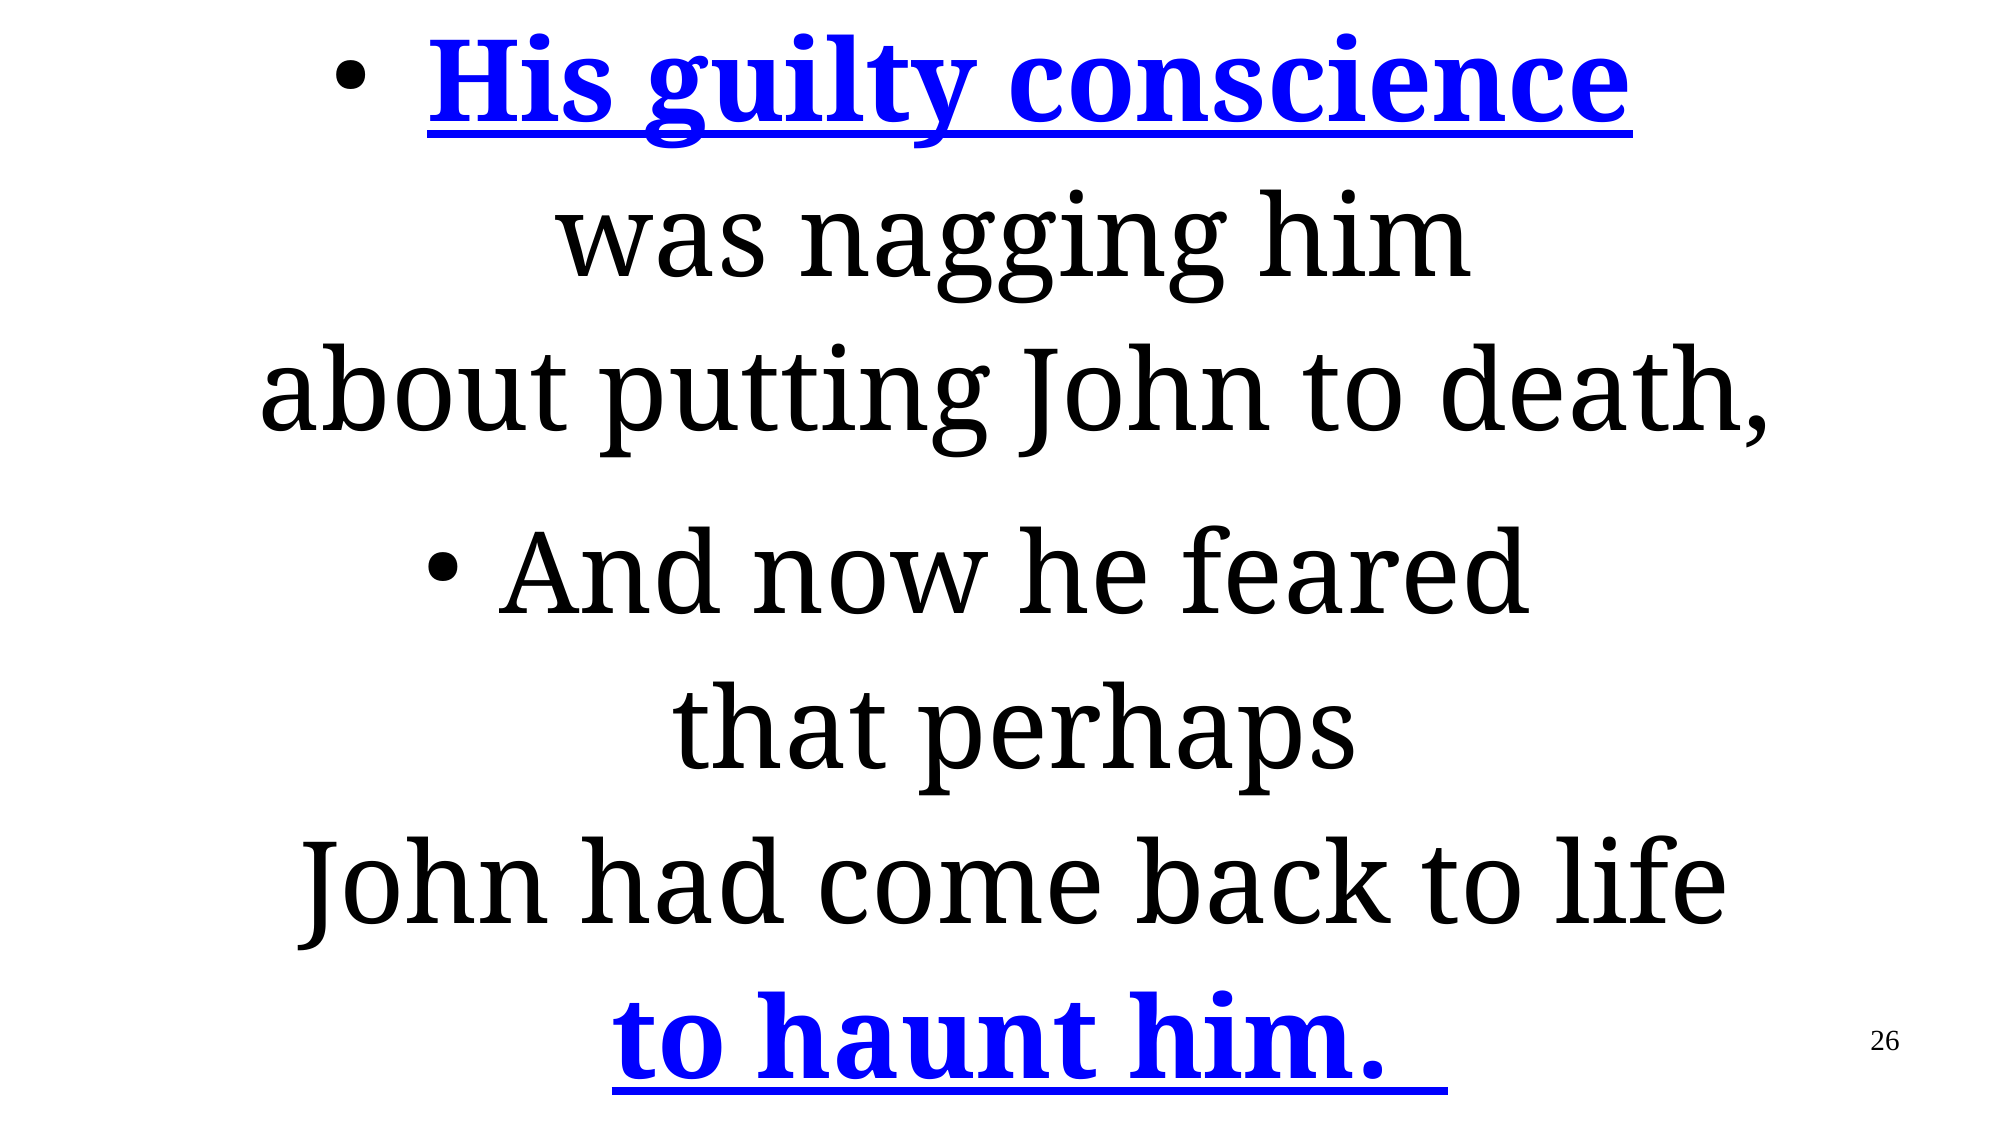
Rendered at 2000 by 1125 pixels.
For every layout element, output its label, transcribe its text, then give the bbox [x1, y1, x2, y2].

list His guilty conscience was nagging him about putting John to death, And now he feared that perhaps John had come back to life to haunt him. [0, 0, 1996, 1123]
